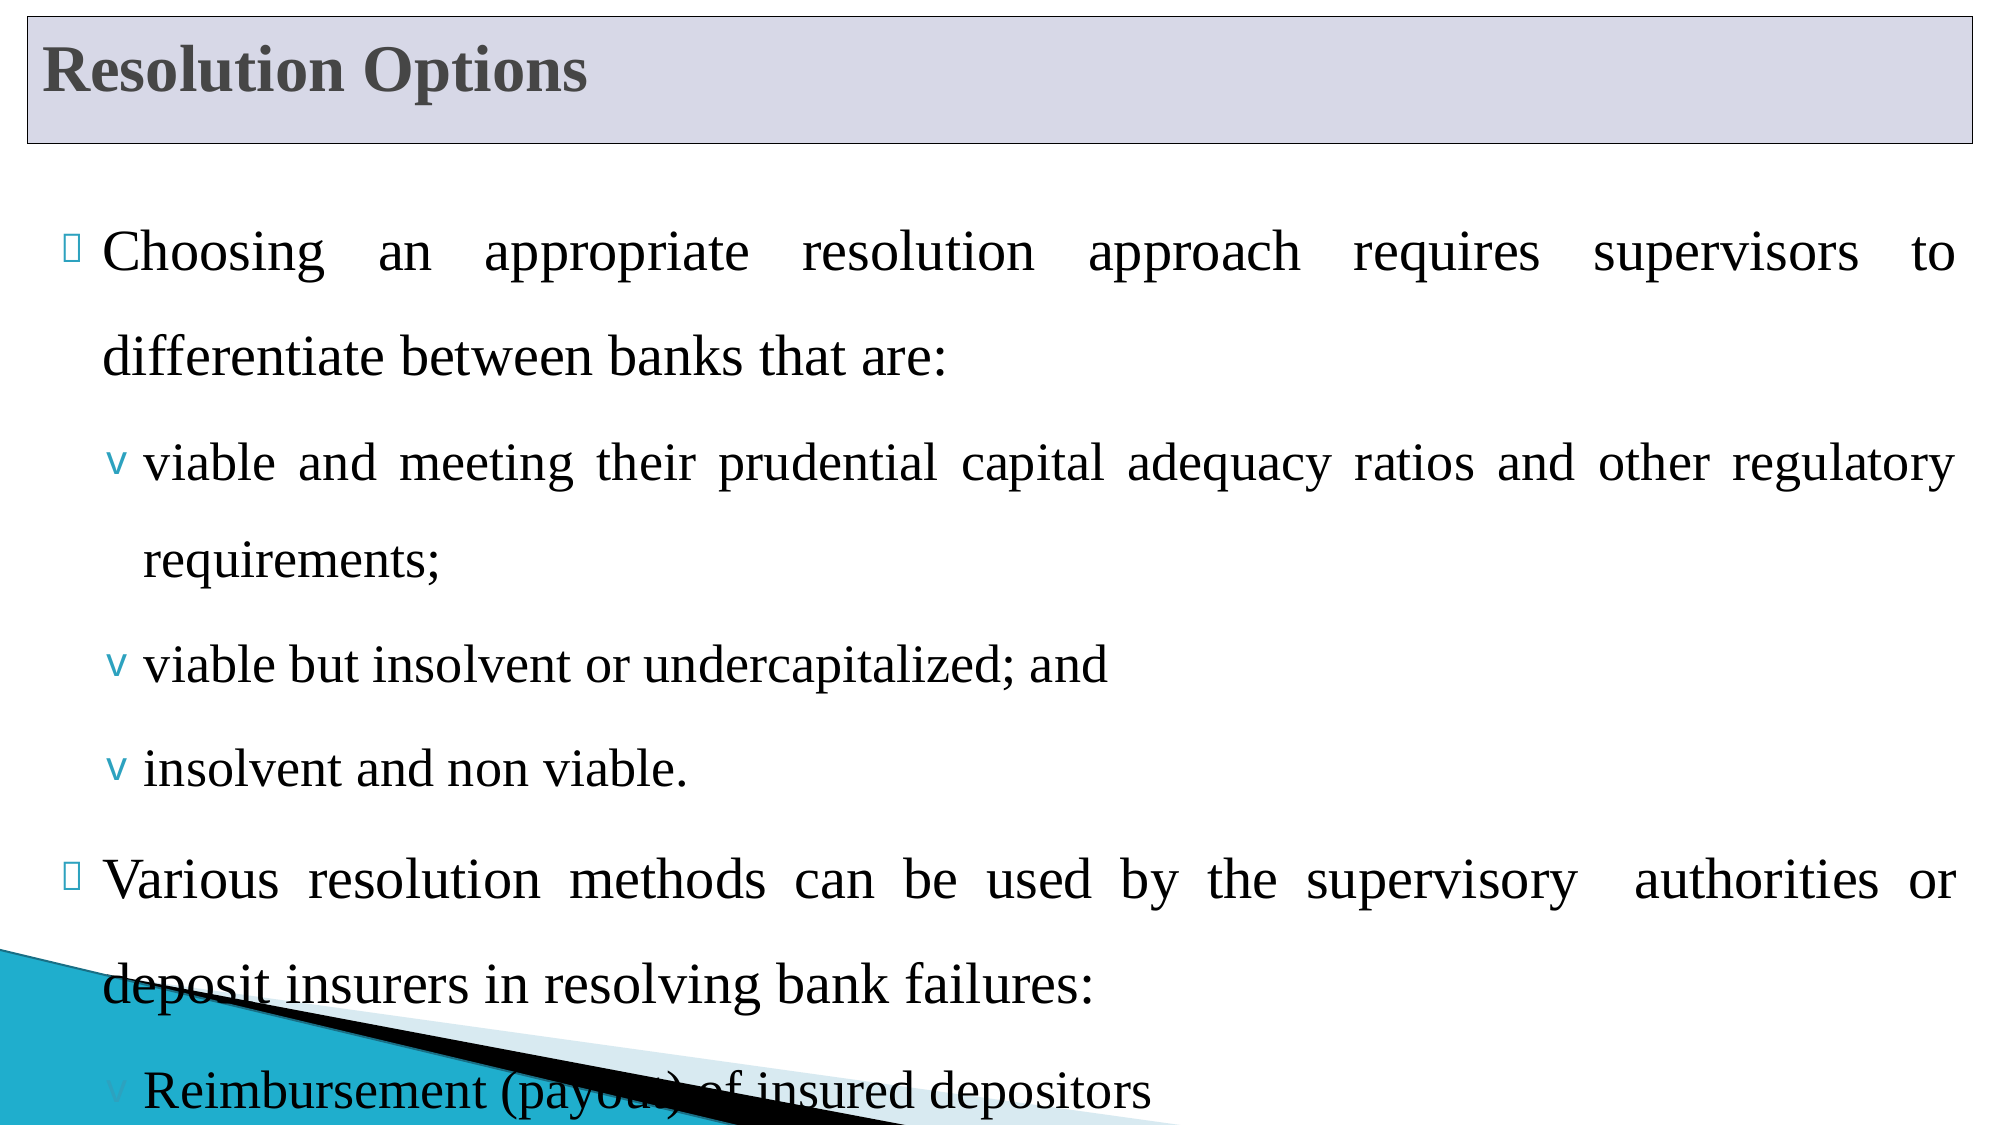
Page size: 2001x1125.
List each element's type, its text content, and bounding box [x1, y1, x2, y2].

title Resolution Options [27, 16, 1973, 144]
list Choosing an appropriate resolution approach requires supervisors to differentiate between banks that are: viable and meeting their prudential capital adequacy ratios and other regulatory requirements; viable but insolvent or undercapitalized; and insolvent and non viable. Various resolution methods can be used by the supervisory authorities or deposit insurers in resolving bank failures: Reimbursement (payout) of insured depositors Mergers & Acquisitions Purchase & Assumptions Bridge Bank Open Bank assistance [27, 169, 1973, 1106]
